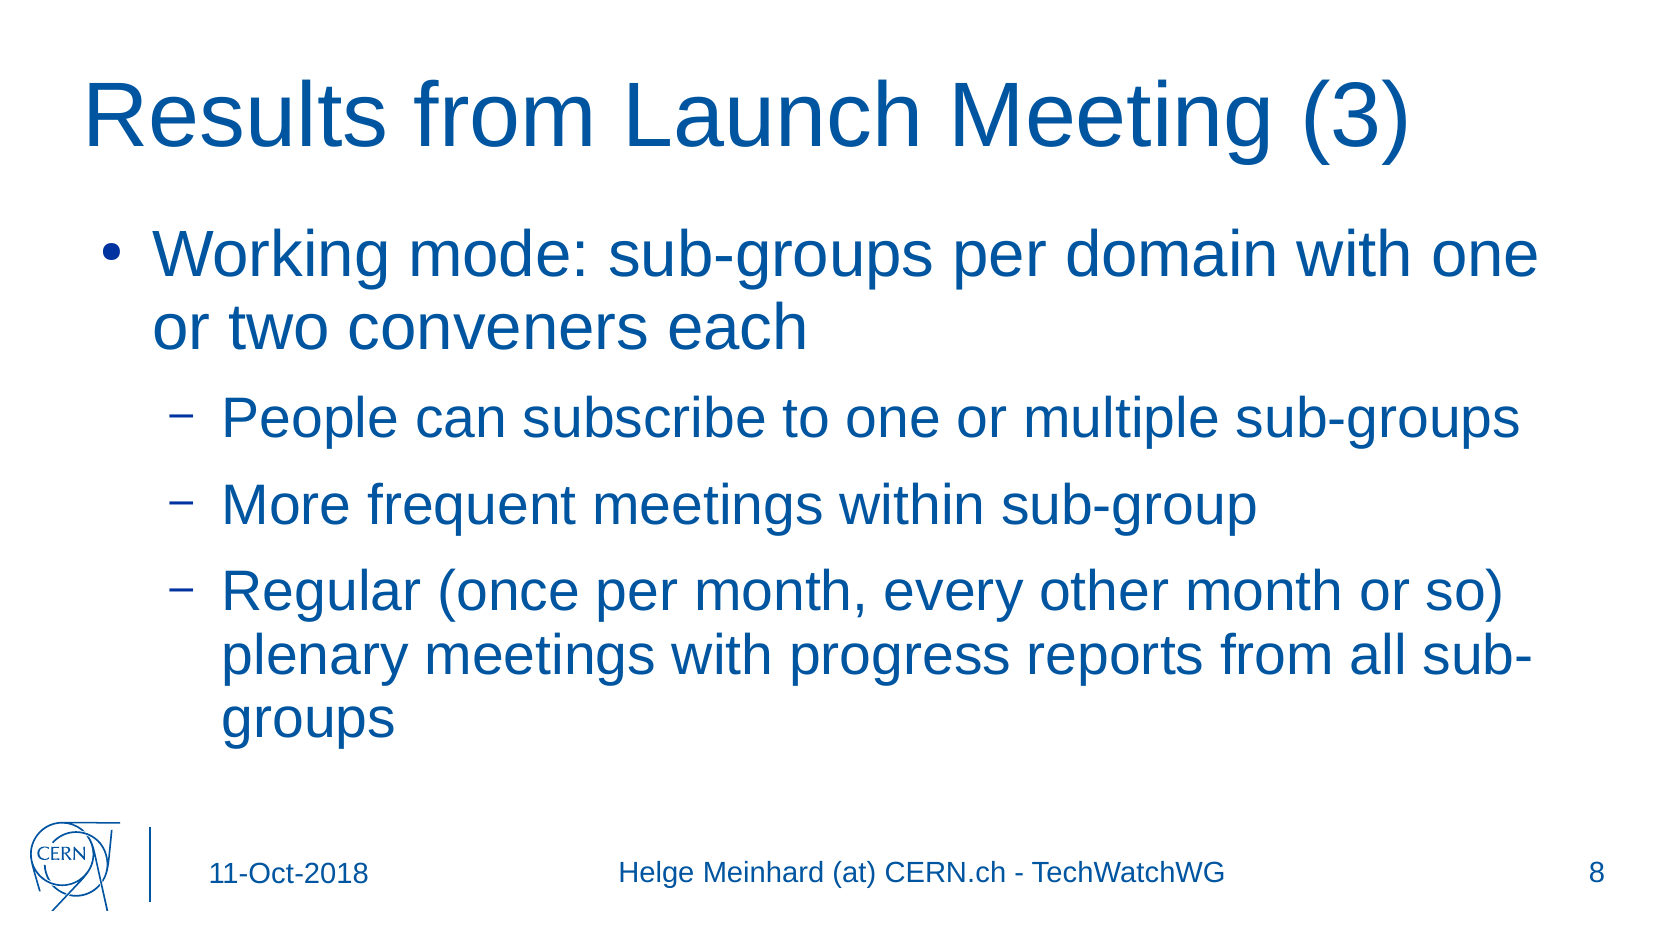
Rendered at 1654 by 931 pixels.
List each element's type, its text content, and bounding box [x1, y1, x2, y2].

title Results from Launch Meeting (3) [82, 37, 1571, 193]
list Working mode: sub-groups per domain with one or two conveners each People can subscribe to one or multiple sub-groups More frequent meetings within sub-group Regular (once per month, every other month or so) plenary meetings with progress reports from all sub-groups [82, 217, 1571, 757]
